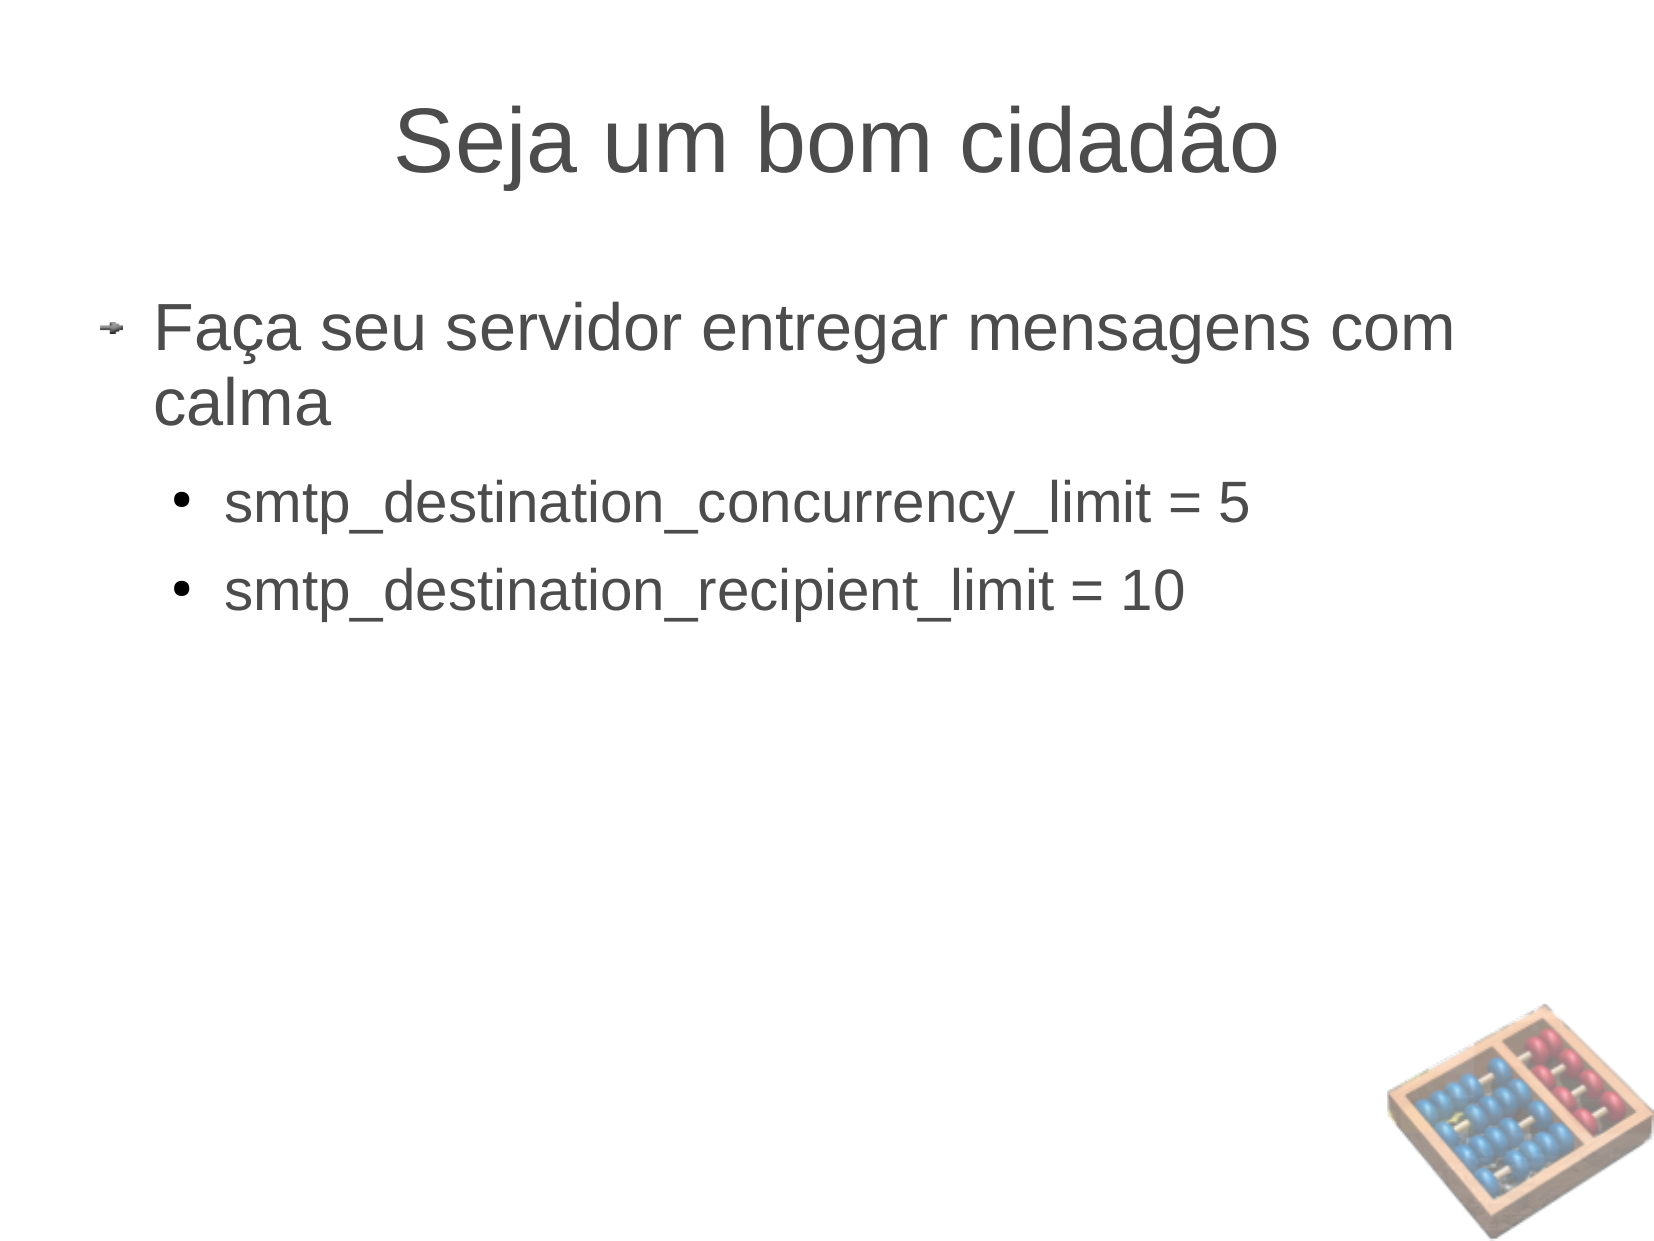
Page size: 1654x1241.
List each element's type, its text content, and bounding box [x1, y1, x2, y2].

list Faça seu servidor entregar mensagens com calma smtp_destination_concurrency_limit = 5 smtp_destination_recipient_limit = 10 [82, 290, 1571, 1109]
title Seja um bom cidadão [75, 44, 1601, 238]
